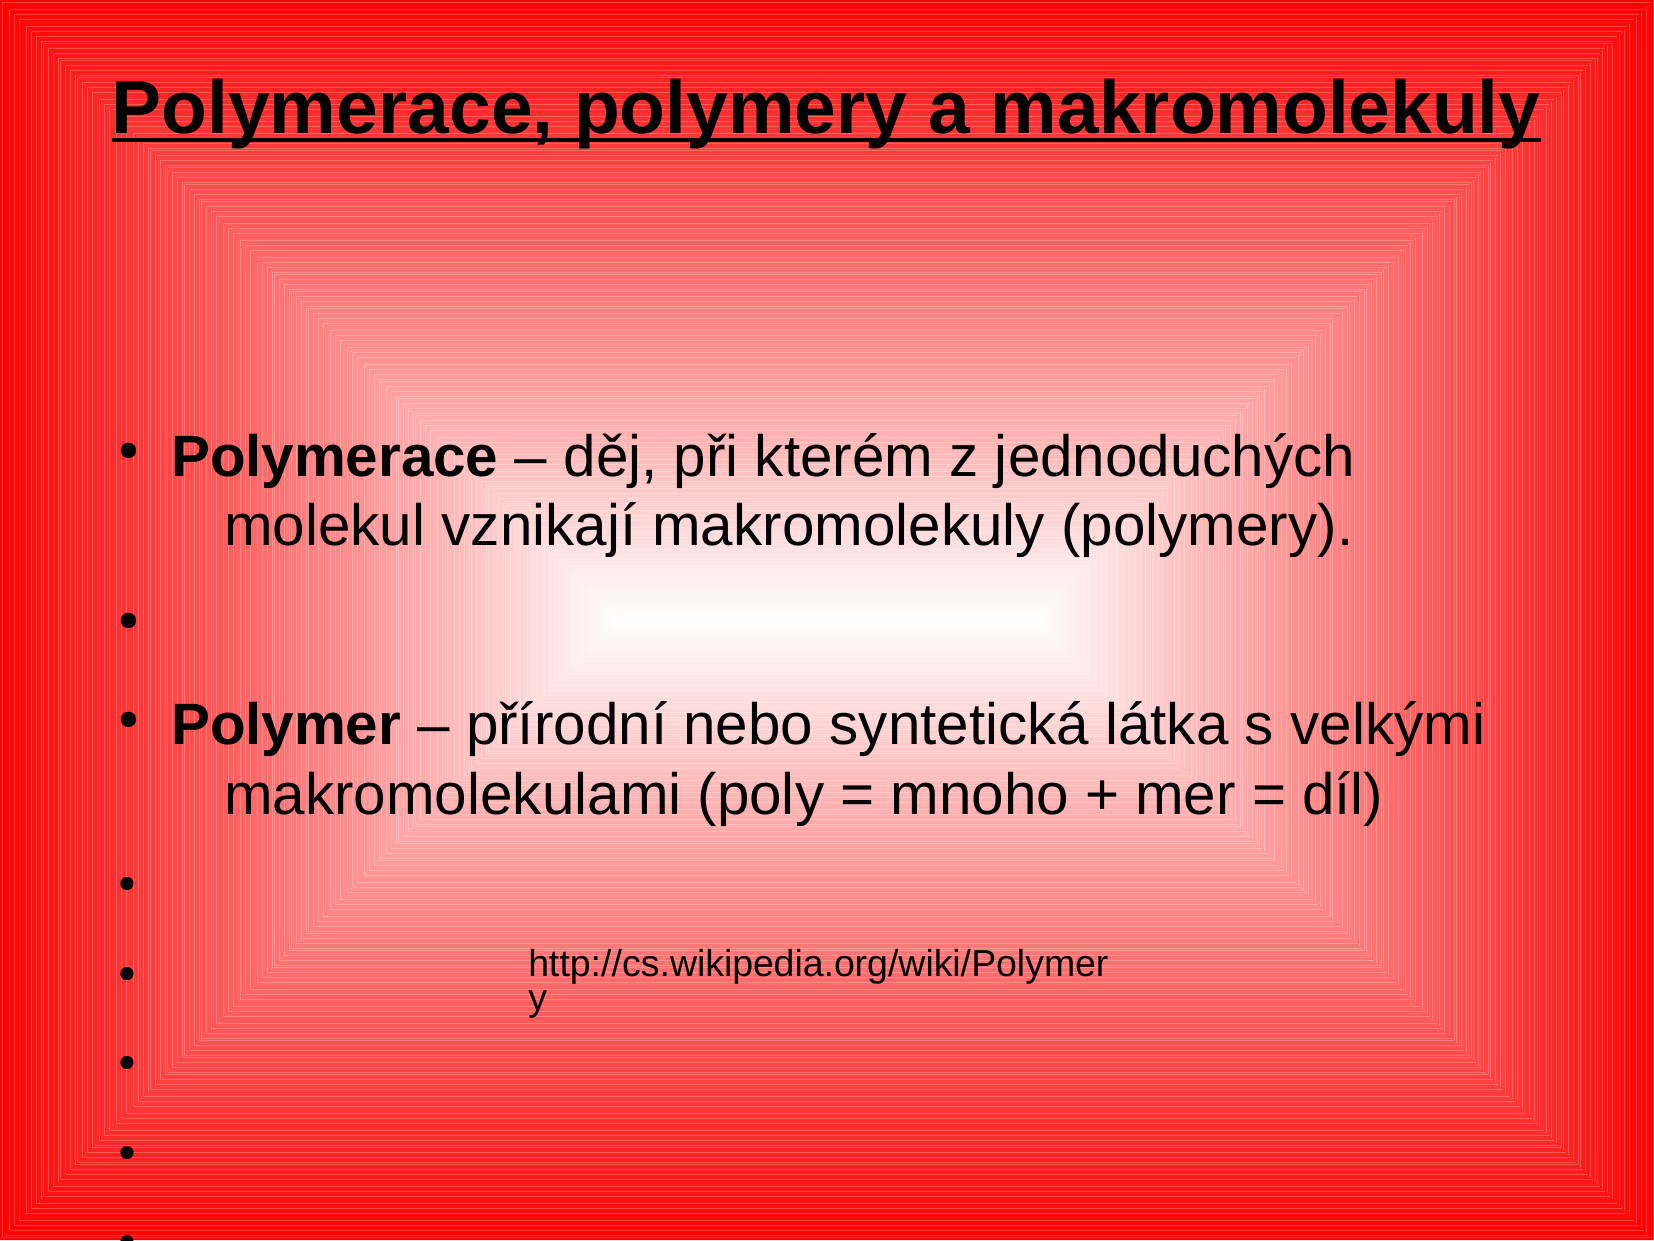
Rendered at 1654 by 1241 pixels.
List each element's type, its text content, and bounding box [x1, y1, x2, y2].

list Polymerace – děj, při kterém z jednoduchých molekul vznikají makromolekuly (polymery). Polymer – přírodní nebo syntetická látka s velkými makromolekulami (poly = mnoho + mer = díl) [82, 417, 1571, 1241]
text_box http://cs.wikipedia.org/wiki/Polymery [513, 934, 1141, 1034]
title Polymerace, polymery a makromolekuly [82, 0, 1571, 208]
